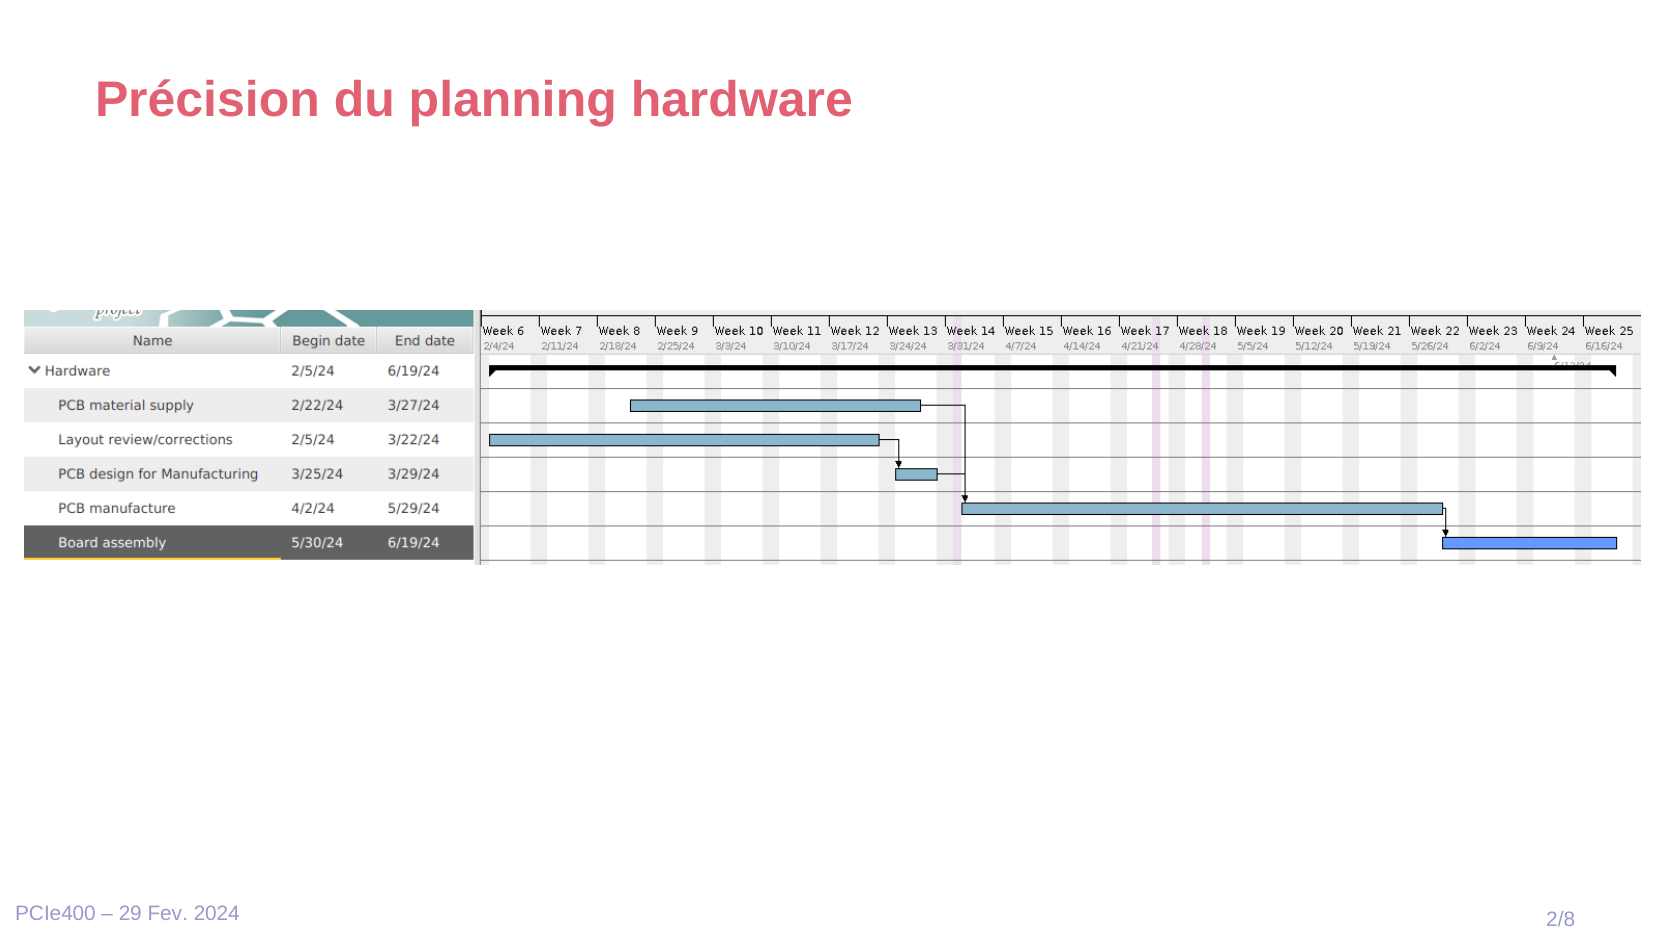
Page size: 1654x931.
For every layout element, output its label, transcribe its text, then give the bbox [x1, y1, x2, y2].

title Précision du planning hardware [94, 40, 1540, 159]
picture [24, 310, 1641, 565]
